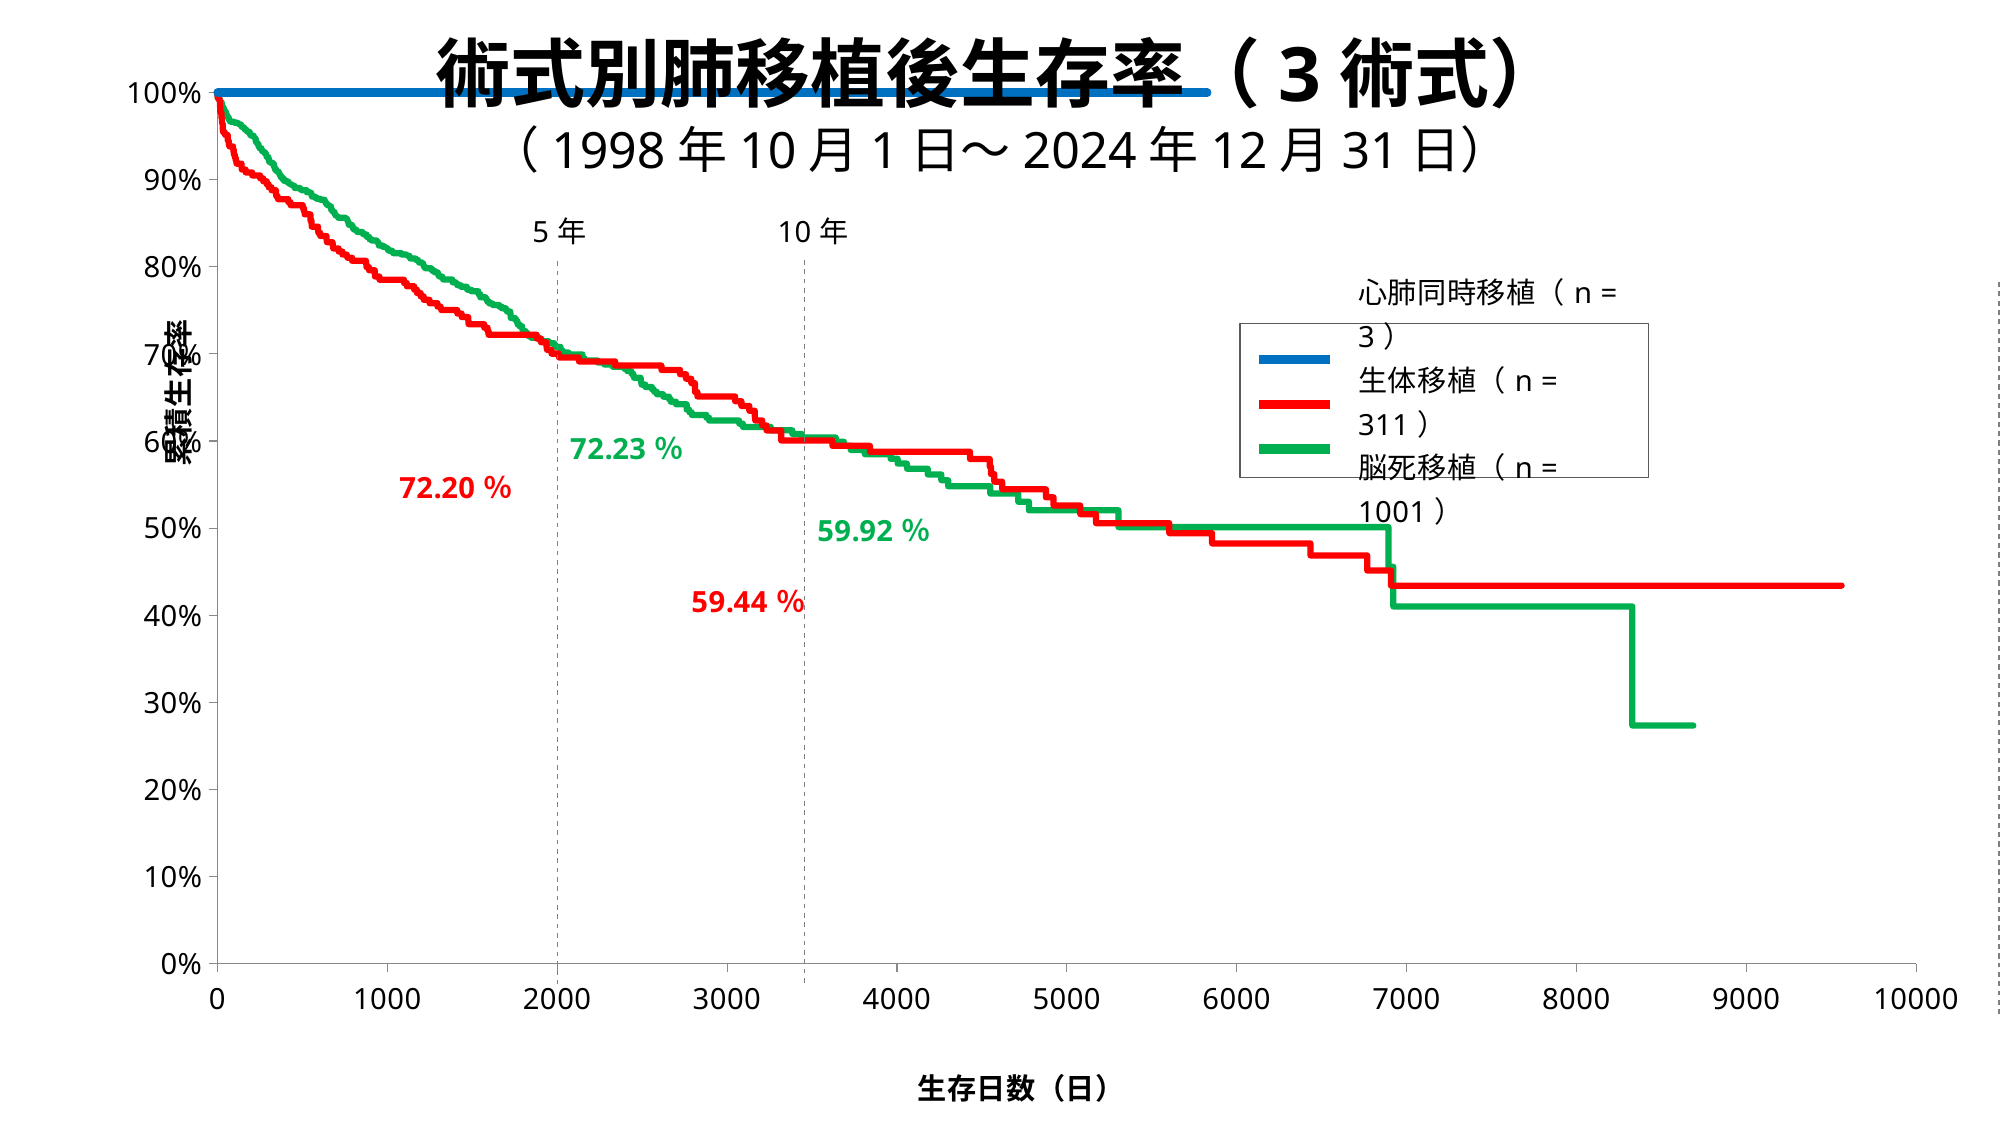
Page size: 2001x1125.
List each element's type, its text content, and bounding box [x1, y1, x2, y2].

text_box （1998年10月1日～2024年12月31日） [409, 112, 1591, 184]
title 術式別肺移植後生存率（3術式） [55, 29, 1945, 125]
chart [0, 50, 2000, 1125]
